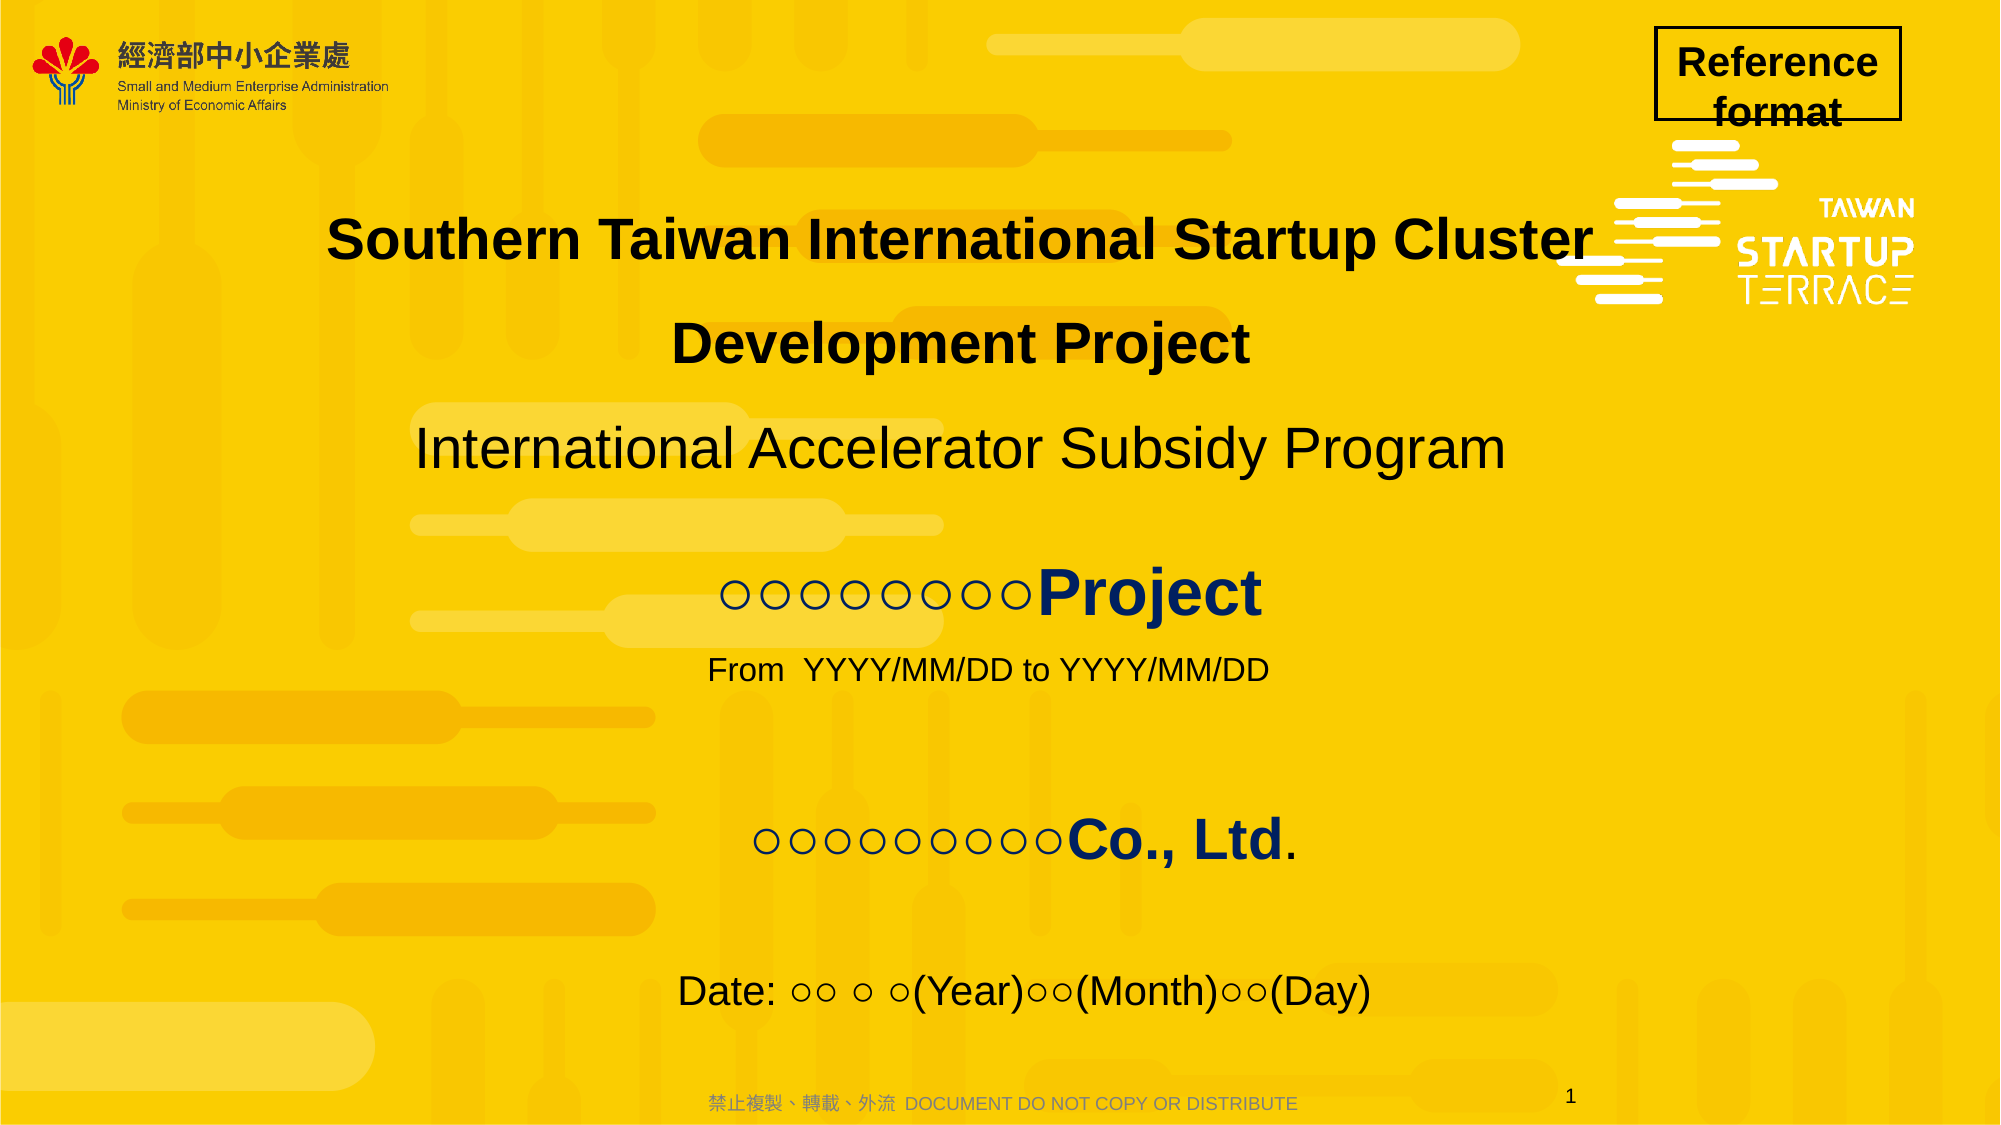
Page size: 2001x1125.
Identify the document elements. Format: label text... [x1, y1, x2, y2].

subtitle ○○○○○○○○○Co., Ltd. Date: ○○ ○ ○(Year)○○(Month)○○(Day) [275, 754, 1776, 1027]
text_box 1 [1550, 1064, 2000, 1125]
text_box Reference format [1656, 28, 1900, 120]
text_box Southern Taiwan International Startup Cluster Development Project International Accelerator Subsidy Program [211, 158, 1711, 488]
title ○○○○○○○○Project From YYYY/MM/DD to YYYY/MM/DD [239, 304, 1740, 697]
